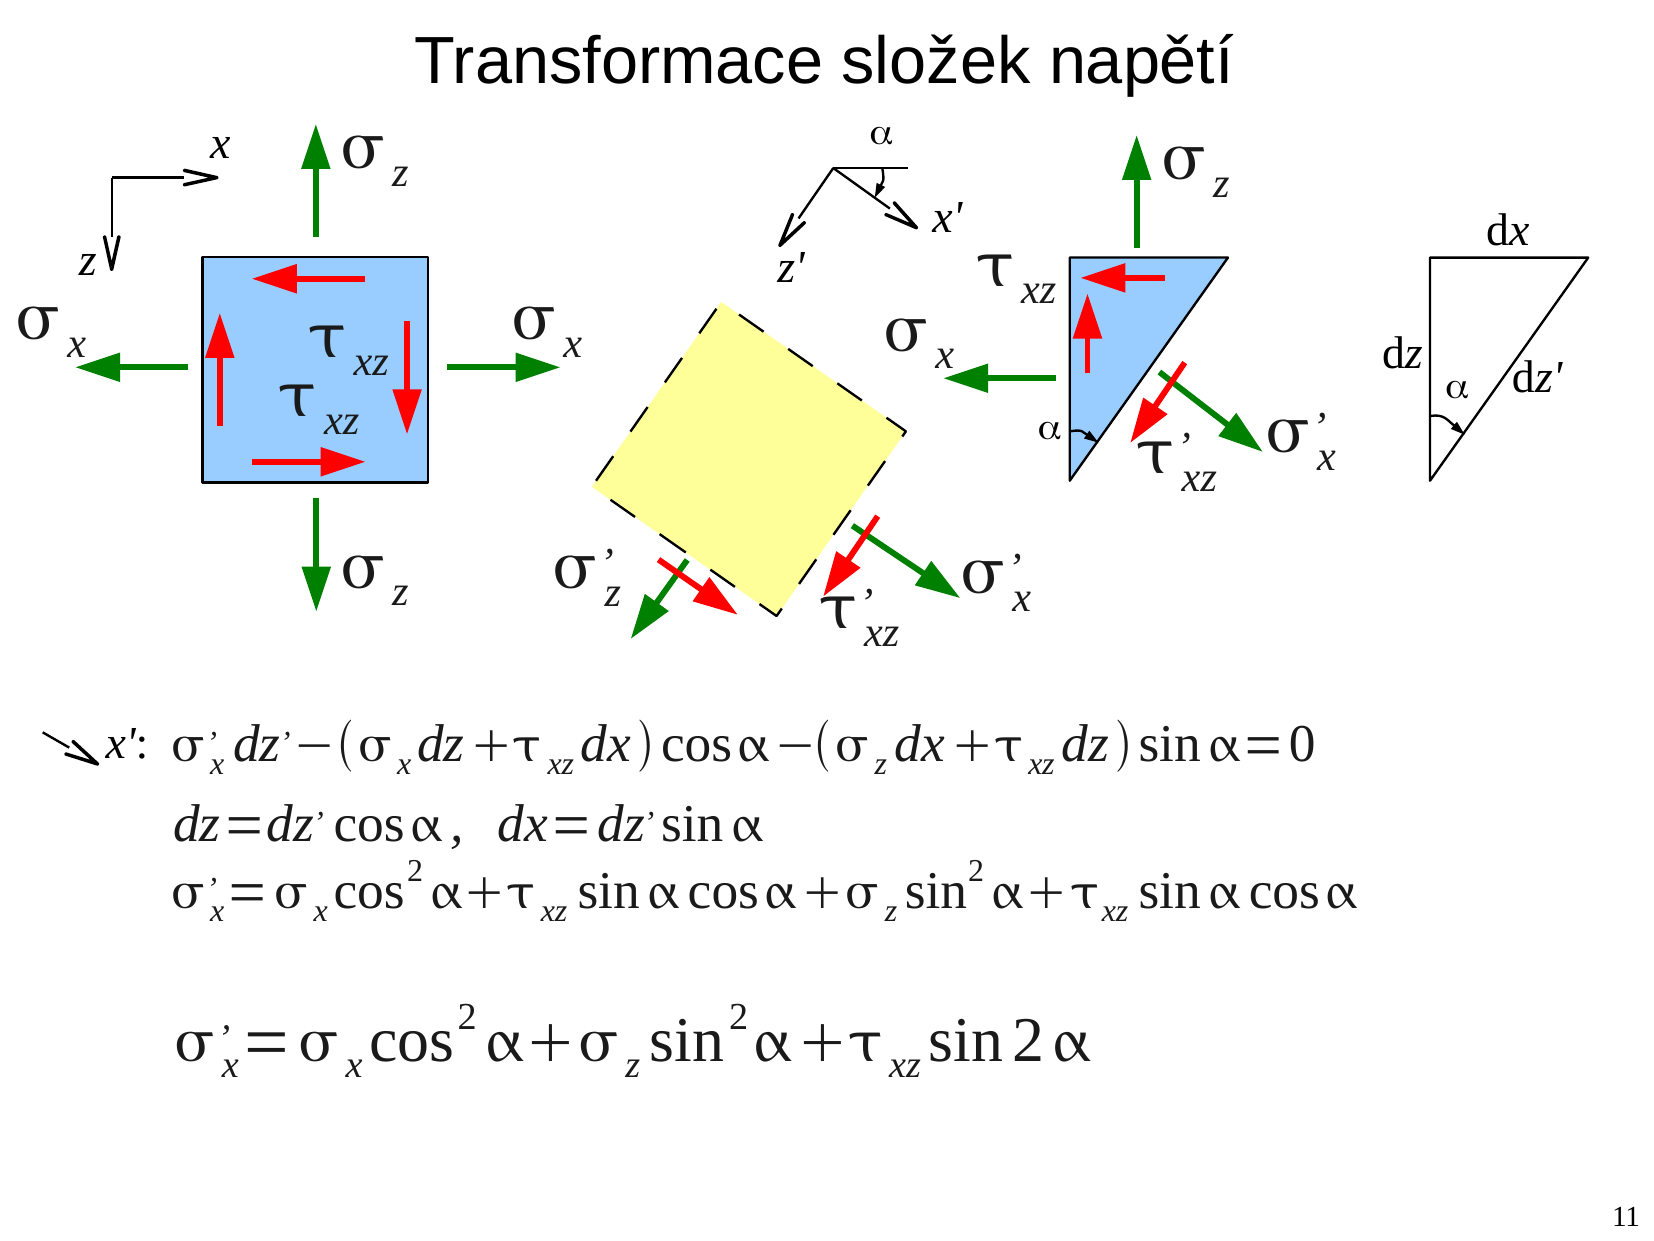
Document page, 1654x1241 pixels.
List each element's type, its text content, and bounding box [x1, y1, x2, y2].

text_box x [195, 175, 205, 180]
text_box dx [1471, 196, 1545, 268]
text_box dz' [1497, 344, 1578, 415]
text_box a [1430, 364, 1496, 429]
text_box z [63, 227, 120, 312]
chart [0, 278, 104, 367]
chart [1237, 381, 1354, 481]
text_box a [1023, 405, 1089, 470]
text_box [1069, 470, 1078, 481]
text_box x' [917, 184, 1027, 269]
chart [1111, 402, 1236, 501]
text_box dz [1367, 320, 1438, 392]
chart [253, 295, 408, 444]
chart [312, 106, 426, 196]
chart [149, 708, 1371, 929]
text_box z' [762, 233, 871, 319]
chart [525, 517, 639, 617]
title Transformace složek napětí [37, 8, 1613, 113]
chart [150, 997, 1107, 1087]
text_box a [854, 111, 920, 176]
text_box [1089, 441, 1097, 454]
text_box [202, 256, 429, 483]
chart [1133, 117, 1247, 207]
text_box x [195, 110, 251, 196]
chart [312, 526, 426, 615]
chart [932, 523, 1049, 622]
text_box [1069, 257, 1228, 441]
chart [793, 557, 918, 656]
text_box x': [90, 709, 149, 795]
text_box [591, 302, 906, 617]
chart [855, 224, 1075, 378]
chart [483, 278, 601, 367]
